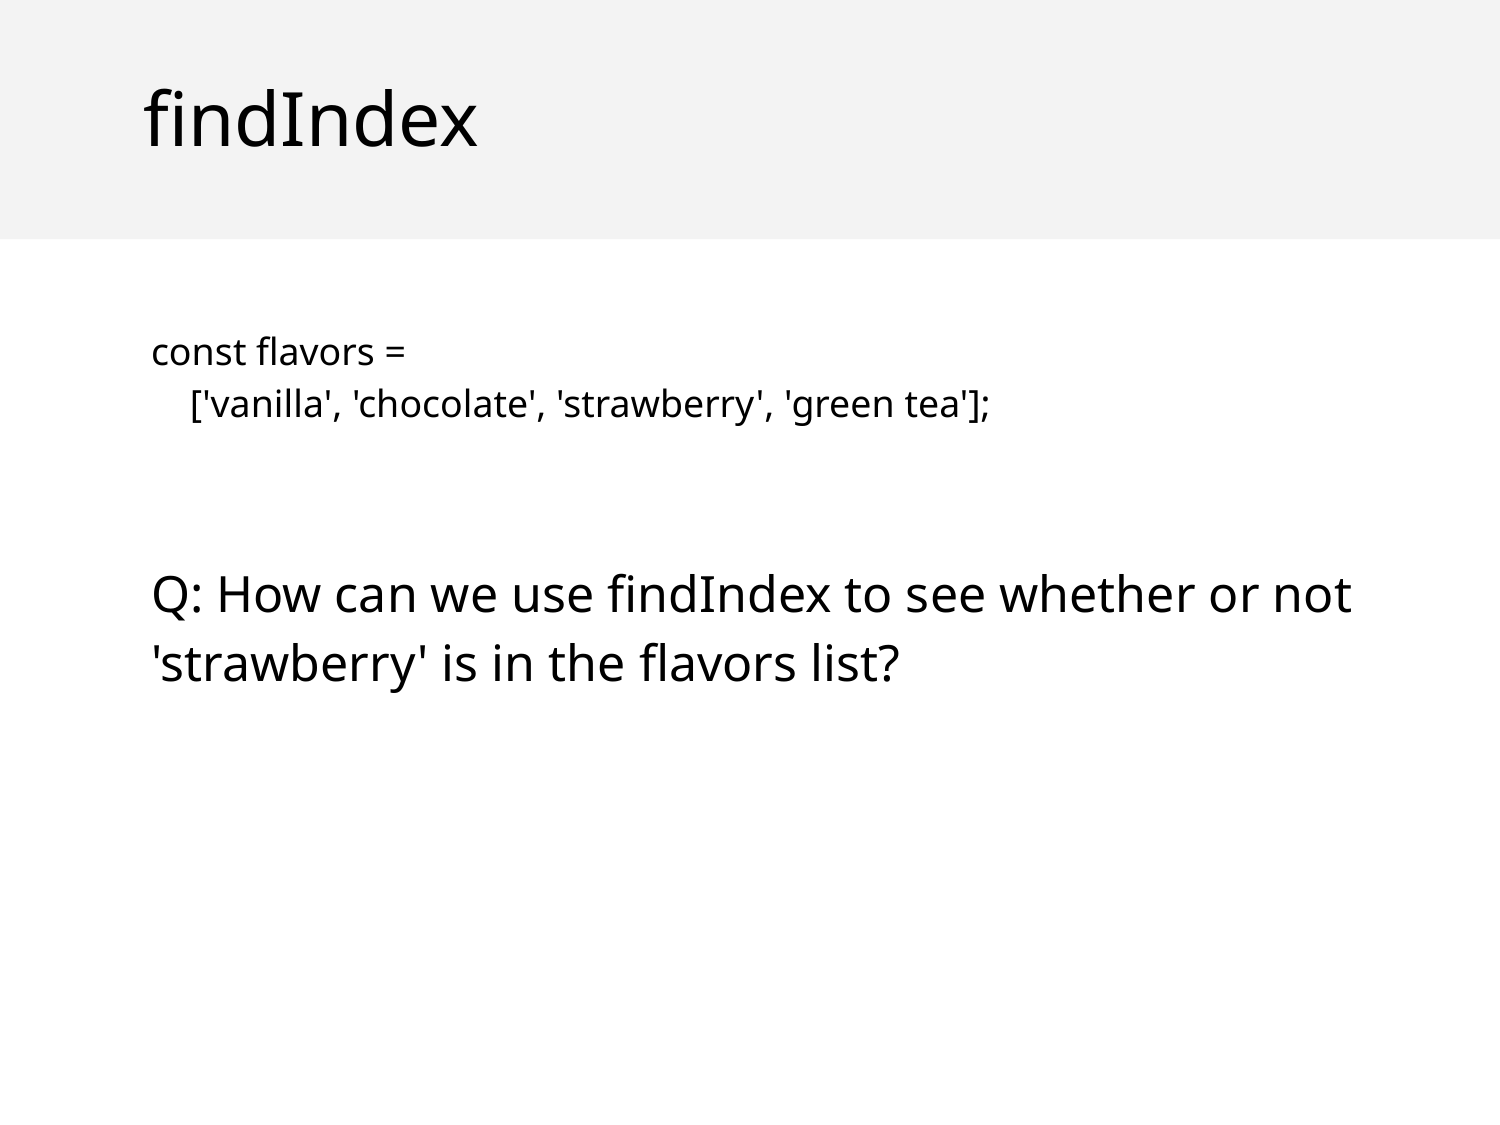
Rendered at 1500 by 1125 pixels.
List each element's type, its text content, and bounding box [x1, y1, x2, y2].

text_box Q: How can we use findIndex to see whether or not 'strawberry' is in the flavors list? [135, 538, 1380, 679]
text_box const flavors = ['vanilla', 'chocolate', 'strawberry', 'green tea']; [135, 306, 1380, 448]
title findIndex [128, 56, 1372, 183]
